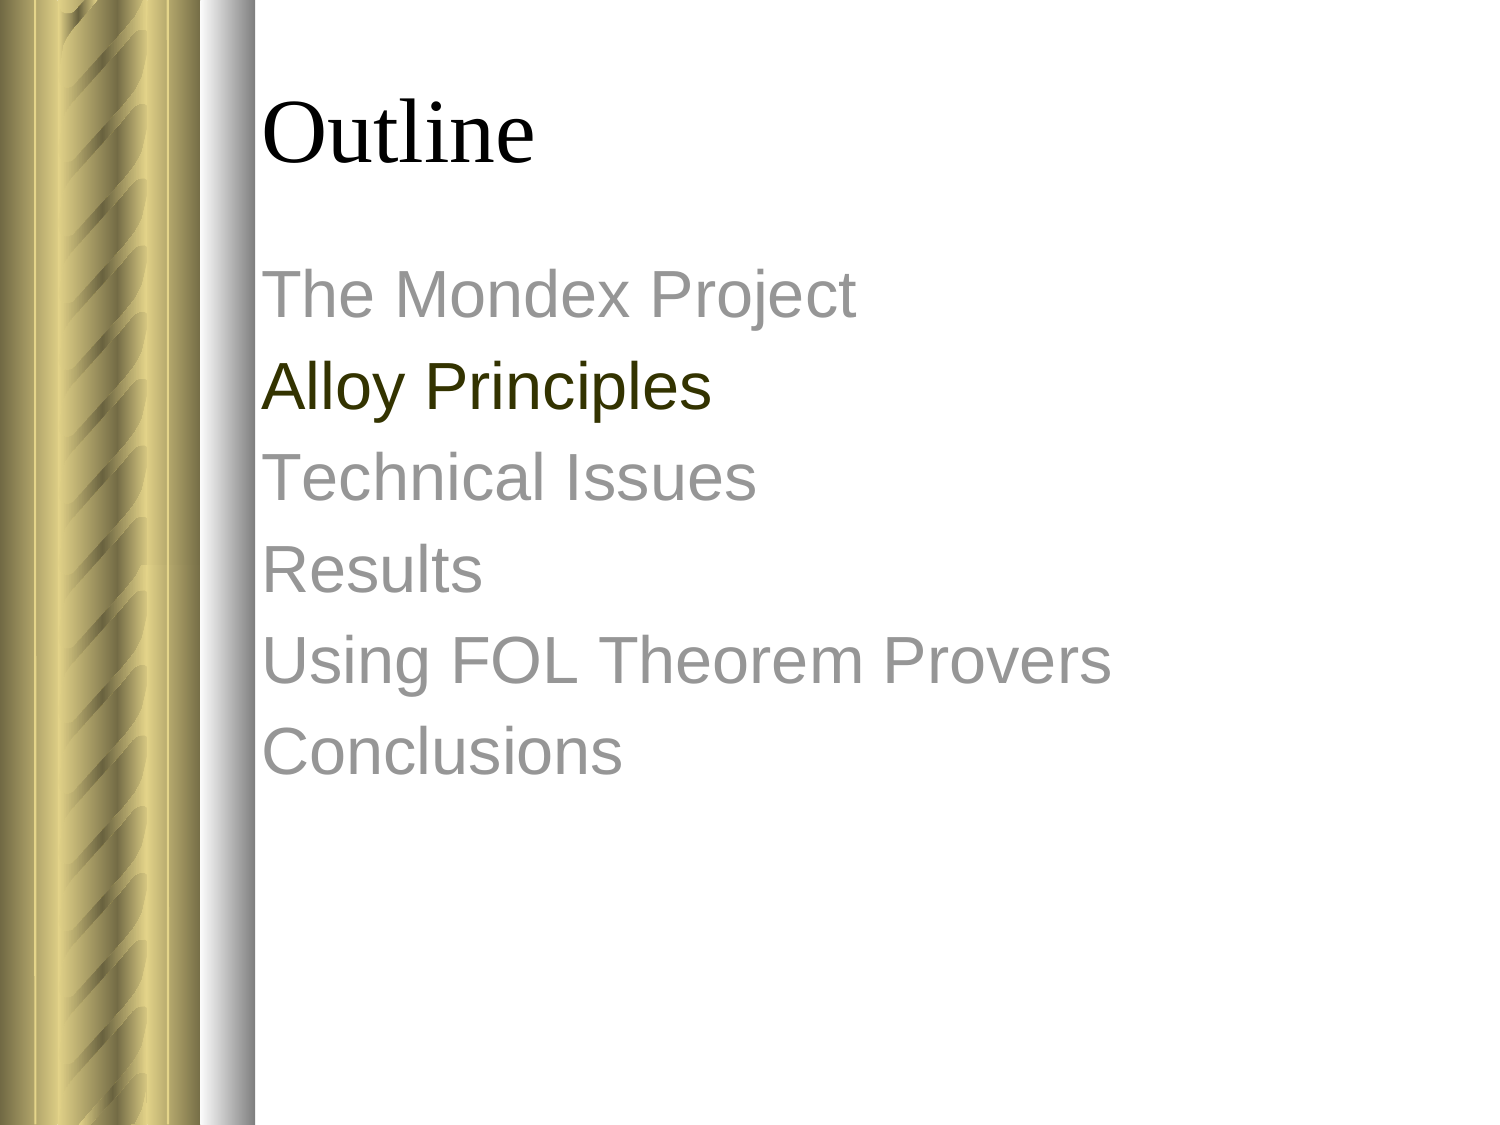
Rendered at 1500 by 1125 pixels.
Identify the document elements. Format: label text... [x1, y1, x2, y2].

list The Mondex Project Alloy Principles Technical Issues Results Using FOL Theorem Provers Conclusions [246, 249, 1476, 945]
title Outline [246, 37, 1476, 225]
